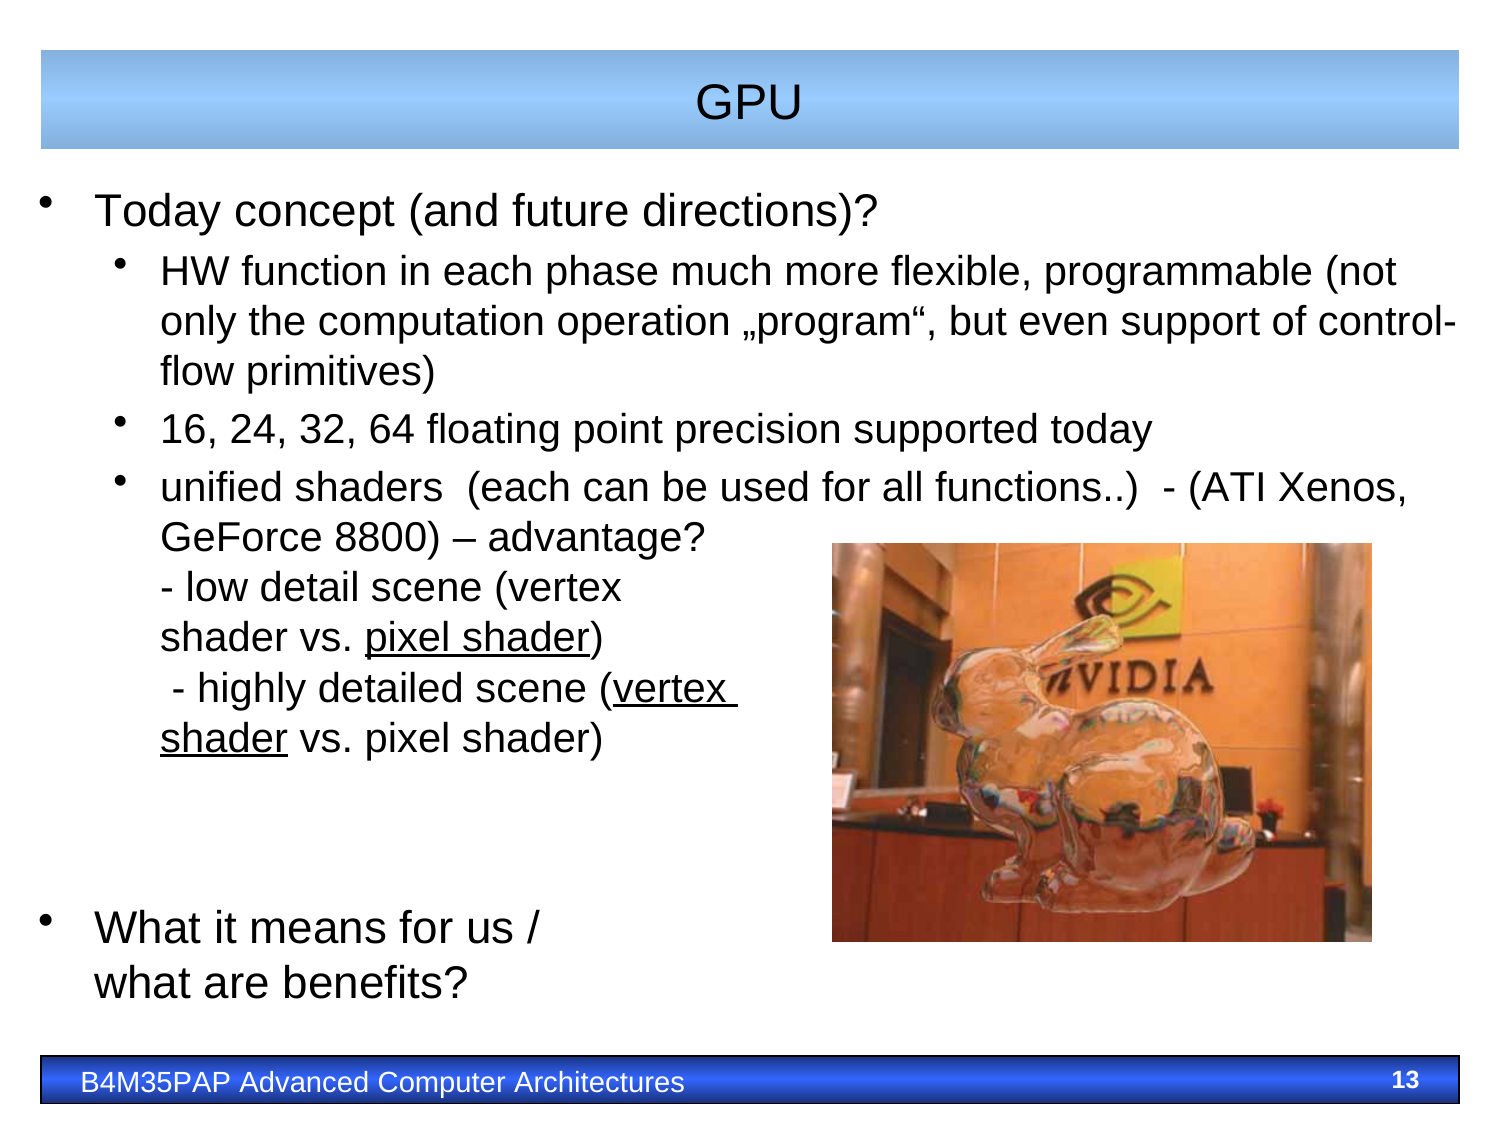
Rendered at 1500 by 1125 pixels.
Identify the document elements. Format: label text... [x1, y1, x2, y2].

title GPU [41, 50, 1459, 149]
picture [832, 543, 1372, 942]
list Today concept (and future directions)? HW function in each phase much more flexible, programmable (not only the computation operation „program“, but even support of control-flow primitives) 16, 24, 32, 64 floating point precision supported today unified shaders (each can be used for all functions..) - (ATI Xenos, GeForce 8800) – advantage? - low detail scene (vertex shader vs. pixel shader) - highly detailed scene (vertex shader vs. pixel shader) What it means for us / what are benefits? [23, 172, 1483, 1000]
